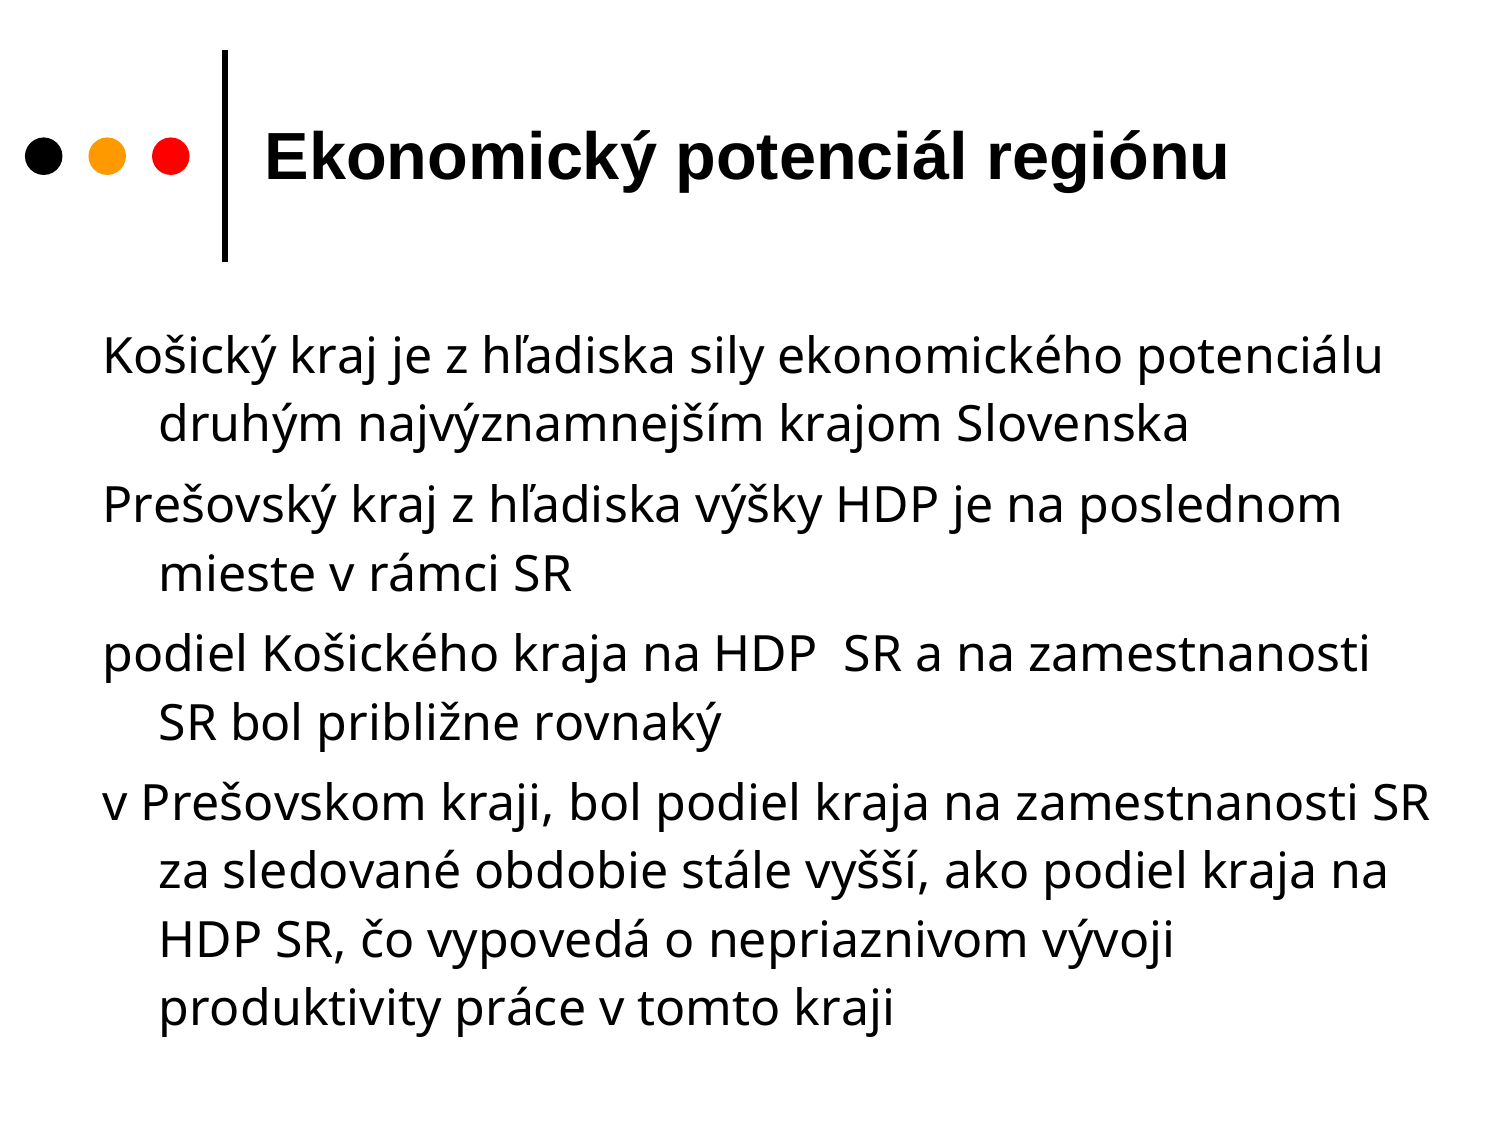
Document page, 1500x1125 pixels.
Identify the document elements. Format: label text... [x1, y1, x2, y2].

title Ekonomický potenciál regiónu [249, 31, 1401, 282]
list Košický kraj je z hľadiska sily ekonomického potenciálu druhým najvýznamnejším krajom Slovenska Prešovský kraj z hľadiska výšky HDP je na poslednom mieste v rámci SR podiel Košického kraja na HDP SR a na zamestnanosti SR bol približne rovnaký v Prešovskom kraji, bol podiel kraja na zamestnanosti SR za sledované obdobie stále vyšší, ako podiel kraja na HDP SR, čo vypovedá o nepriaznivom vývoji produktivity práce v tomto kraji [87, 312, 1450, 1086]
